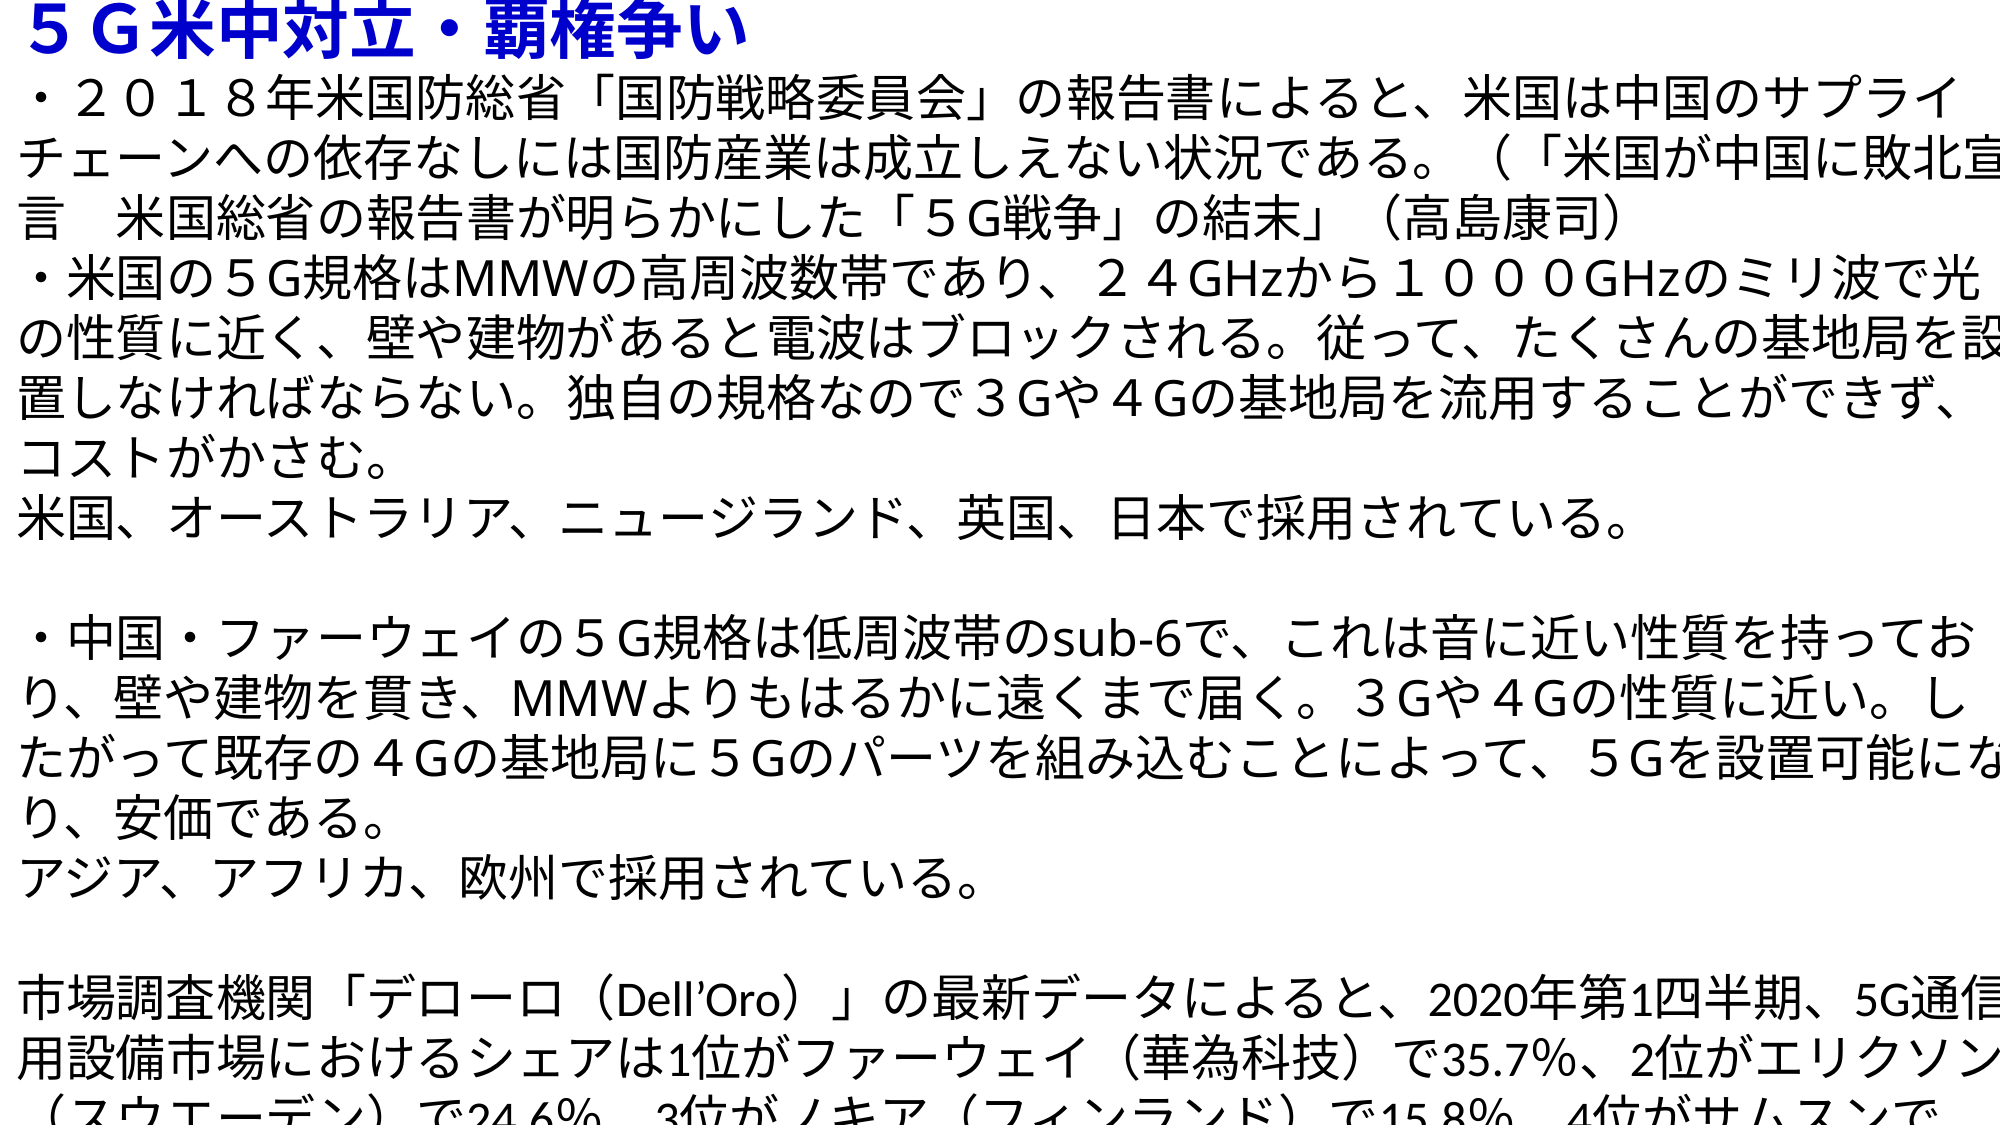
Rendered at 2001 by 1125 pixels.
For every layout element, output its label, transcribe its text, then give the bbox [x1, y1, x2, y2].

text_box ５Ｇ米中対立・覇権争い ・２０１８年米国防総省「国防戦略委員会」の報告書によると、米国は中国のサプライチェーンへの依存なしには国防産業は成立しえない状況である。（「米国が中国に敗北宣言 米国総省の報告書が明らかにした「５G戦争」の結末」（高島康司） ・米国の５G規格はMMWの高周波数帯であり、２４GHzから１０００GHzのミリ波で光の性質に近く、壁や建物があると電波はブロックされる。従って、たくさんの基地局を設置しなければならない。独自の規格なので３Gや４Gの基地局を流用することができず、コストがかさむ。 米国、オーストラリア、ニュージランド、英国、日本で採用されている。 ・中国・ファーウェイの５G規格は低周波帯のsub-6で、これは音に近い性質を持っており、壁や建物を貫き、MMWよりもはるかに遠くまで届く。３Gや４Gの性質に近い。したがって既存の４Gの基地局に５Gのパーツを組み込むことによって、５Gを設置可能になり、安価である。 アジア、アフリカ、欧州で採用されている。 市場調査機関「デローロ（Dell’Oro）」の最新データによると、2020年第1四半期、5G通信用設備市場におけるシェアは1位がファーウェイ（華為科技）で35.7％、2位がエリクソン（スウエーデン）で24.6％、3位がノキア（フィンランド）で15.8％、4位がサムスンで13.2％だった。 [1, 0, 2000, 1106]
